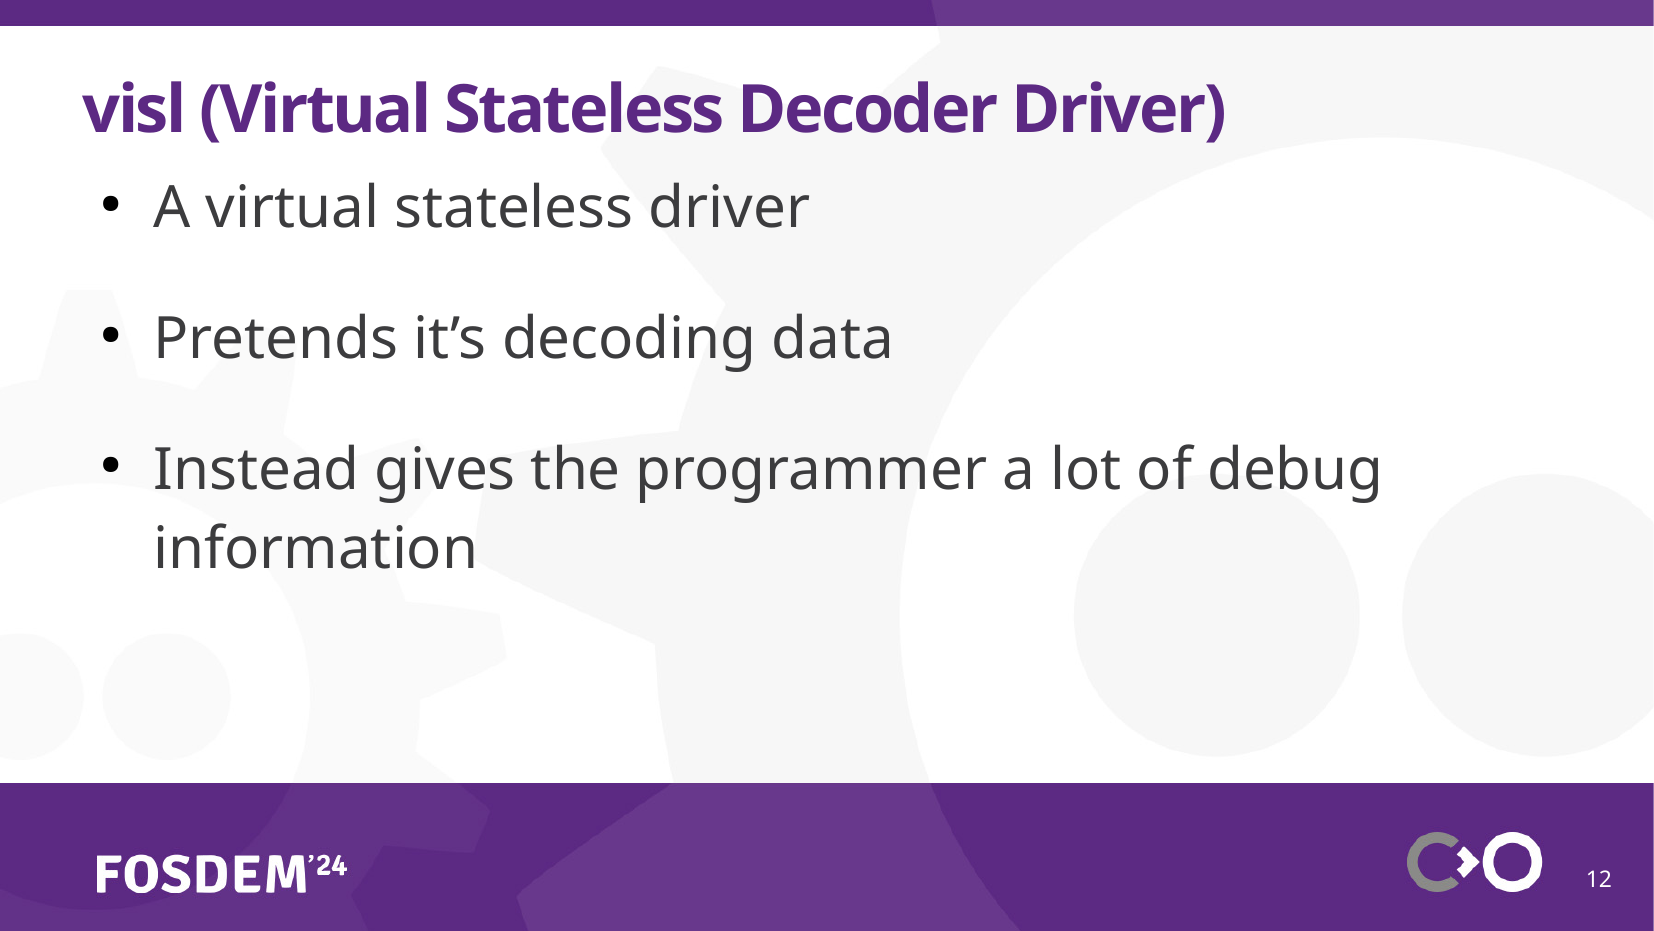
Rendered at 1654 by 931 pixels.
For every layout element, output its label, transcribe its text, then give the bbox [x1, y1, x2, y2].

title visl (Virtual Stateless Decoder Driver) [82, 60, 1571, 154]
list A virtual stateless driver Pretends it’s decoding data Instead gives the programmer a lot of debug information [82, 165, 1571, 758]
picture [0, 0, 1654, 931]
